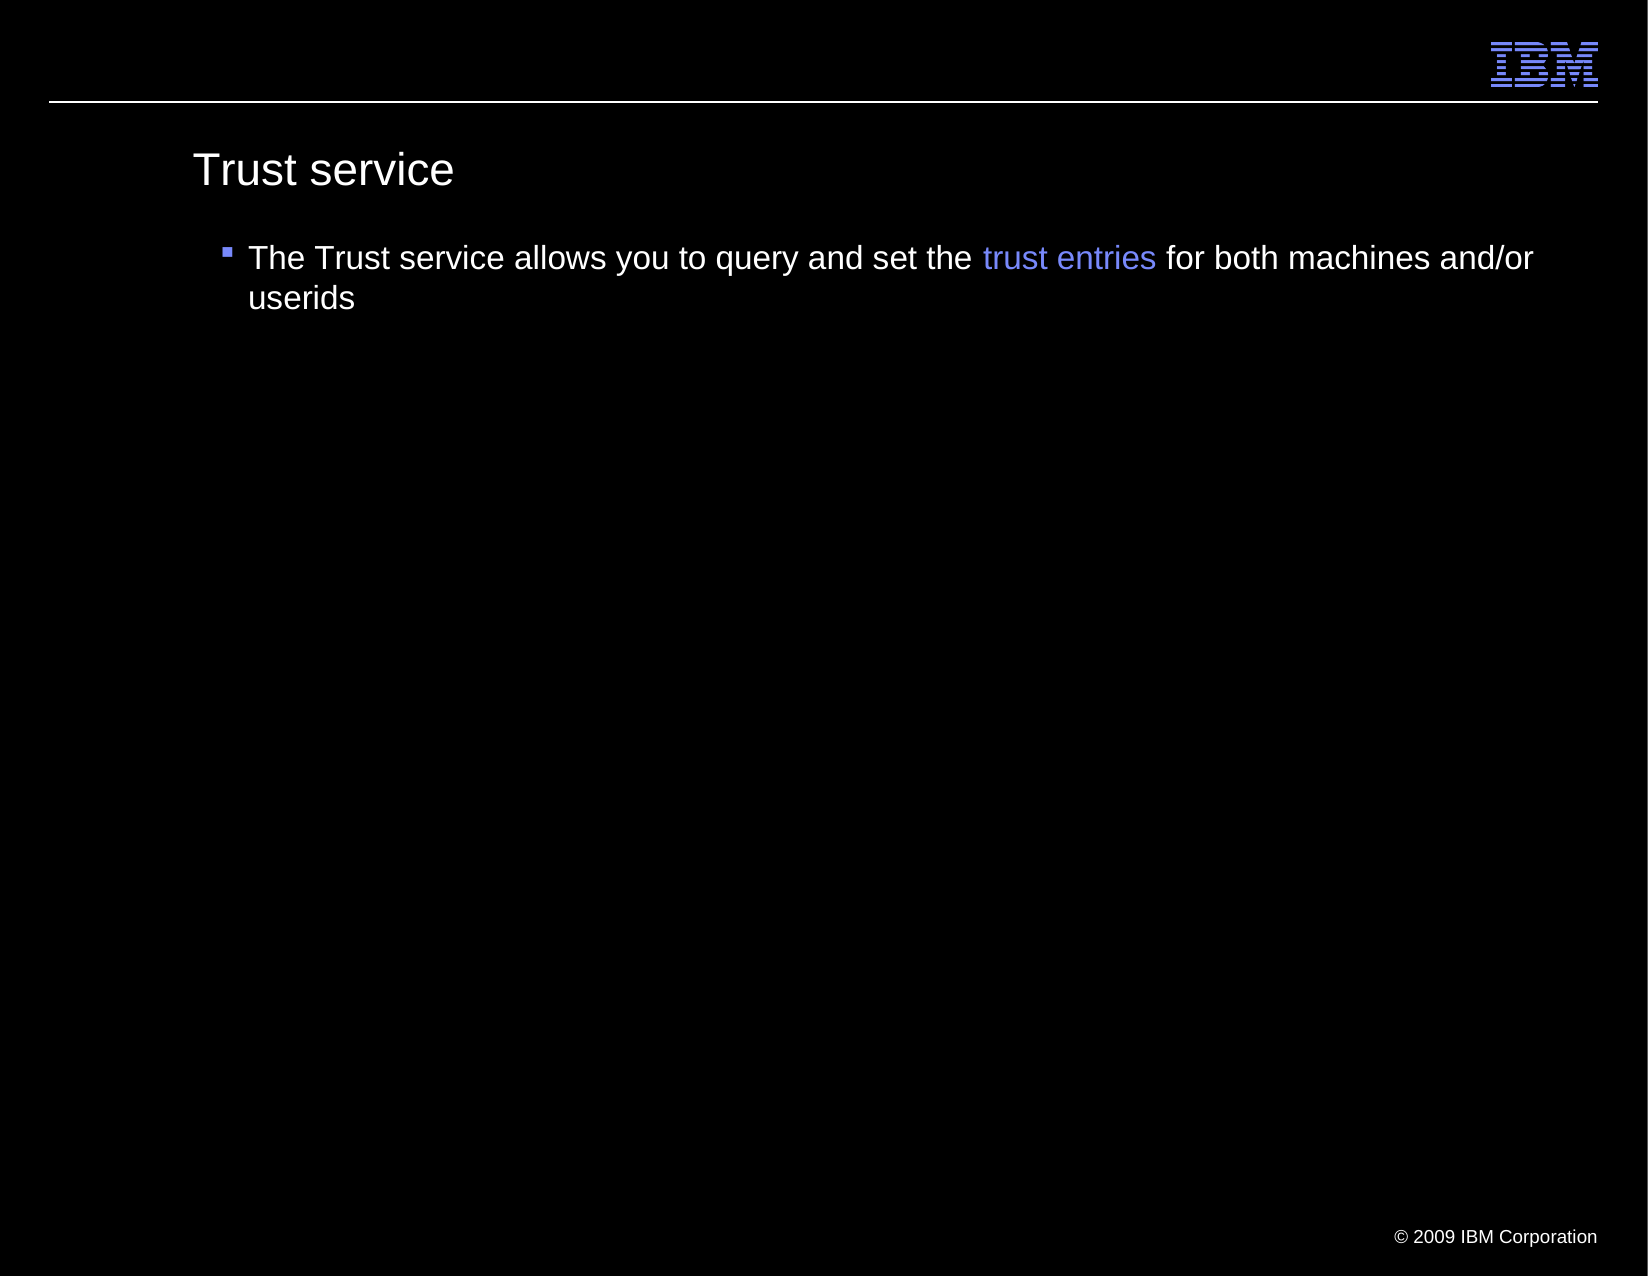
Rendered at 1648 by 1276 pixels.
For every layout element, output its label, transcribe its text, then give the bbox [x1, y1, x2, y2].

picture [1491, 42, 1598, 87]
title Trust service [175, 137, 1648, 231]
text_box The Trust service allows you to query and set the trust entries for both machines and/or userids [219, 236, 1570, 317]
